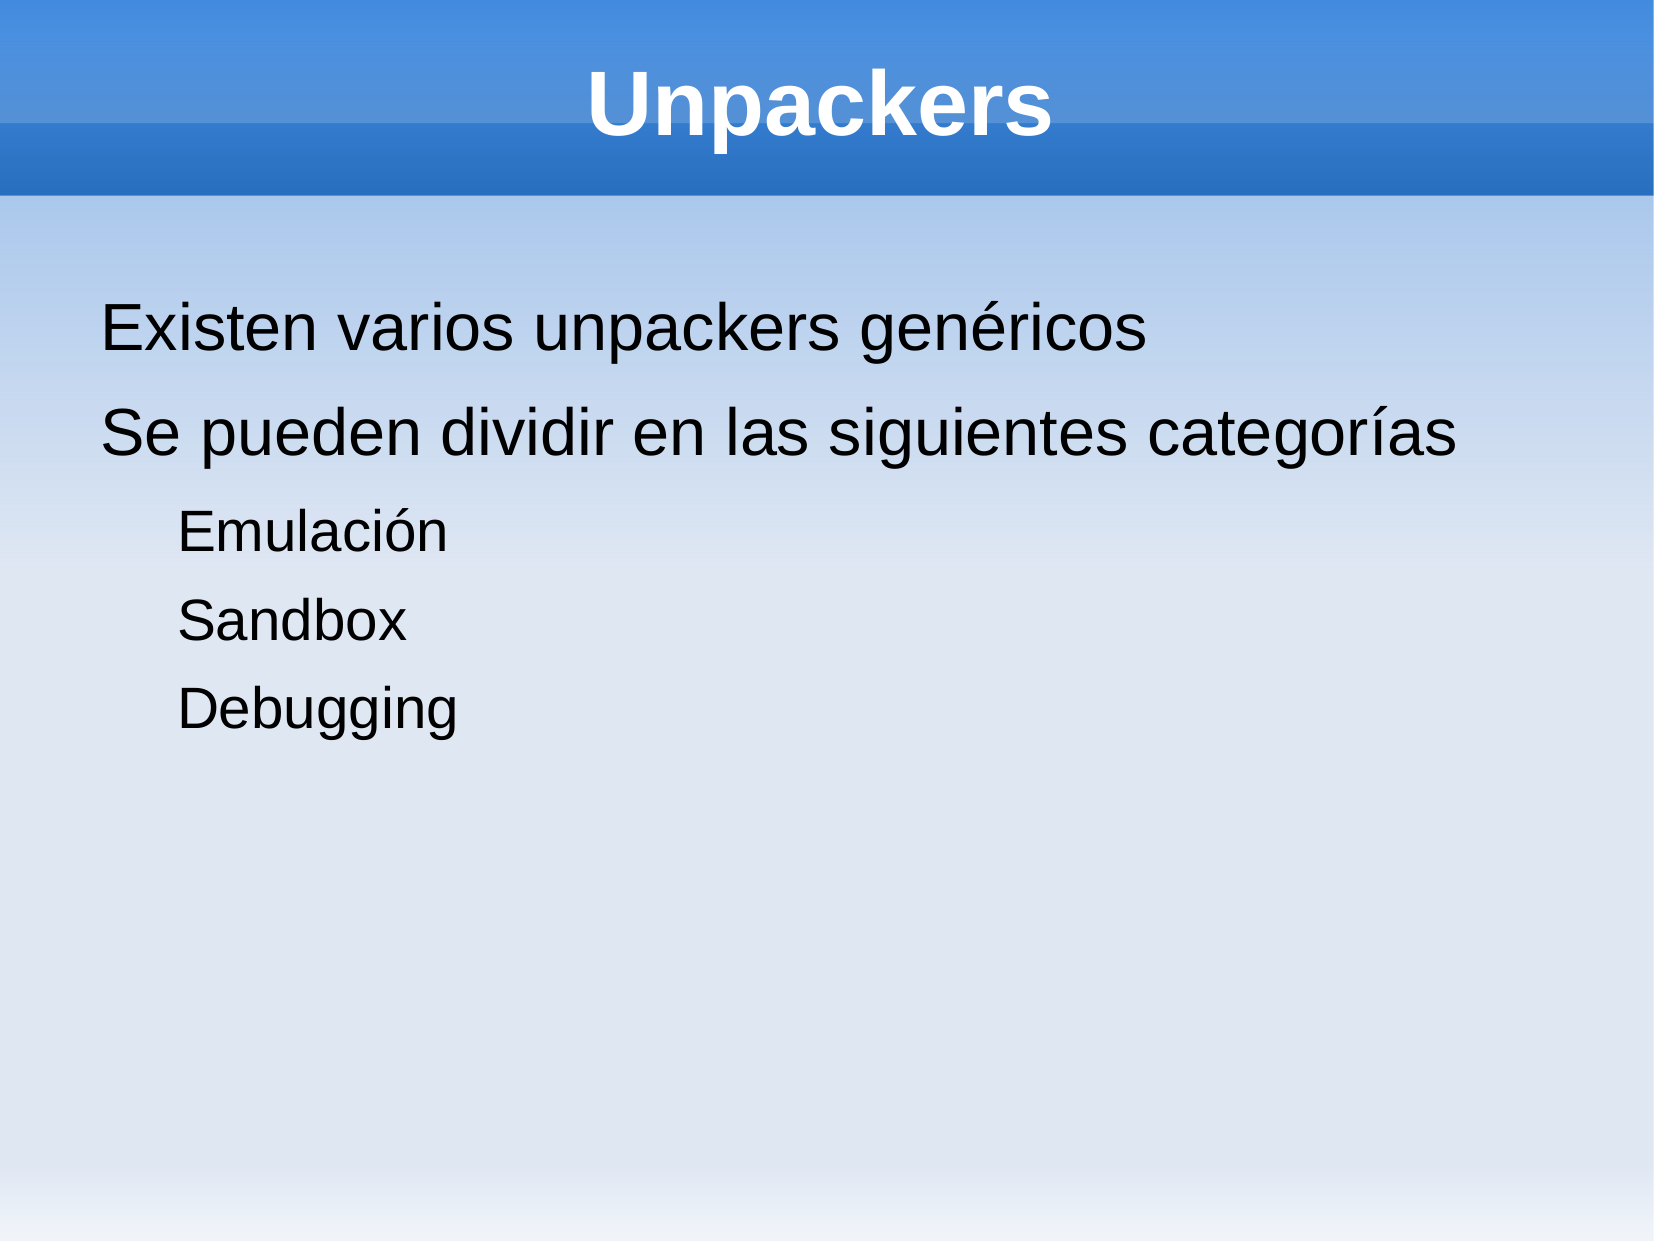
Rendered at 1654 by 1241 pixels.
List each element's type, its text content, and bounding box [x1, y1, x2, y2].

list Existen varios unpackers genéricos Se pueden dividir en las siguientes categorías Emulación Sandbox Debugging [82, 290, 1571, 1094]
picture [0, 0, 1654, 1241]
title Unpackers [76, 7, 1565, 200]
